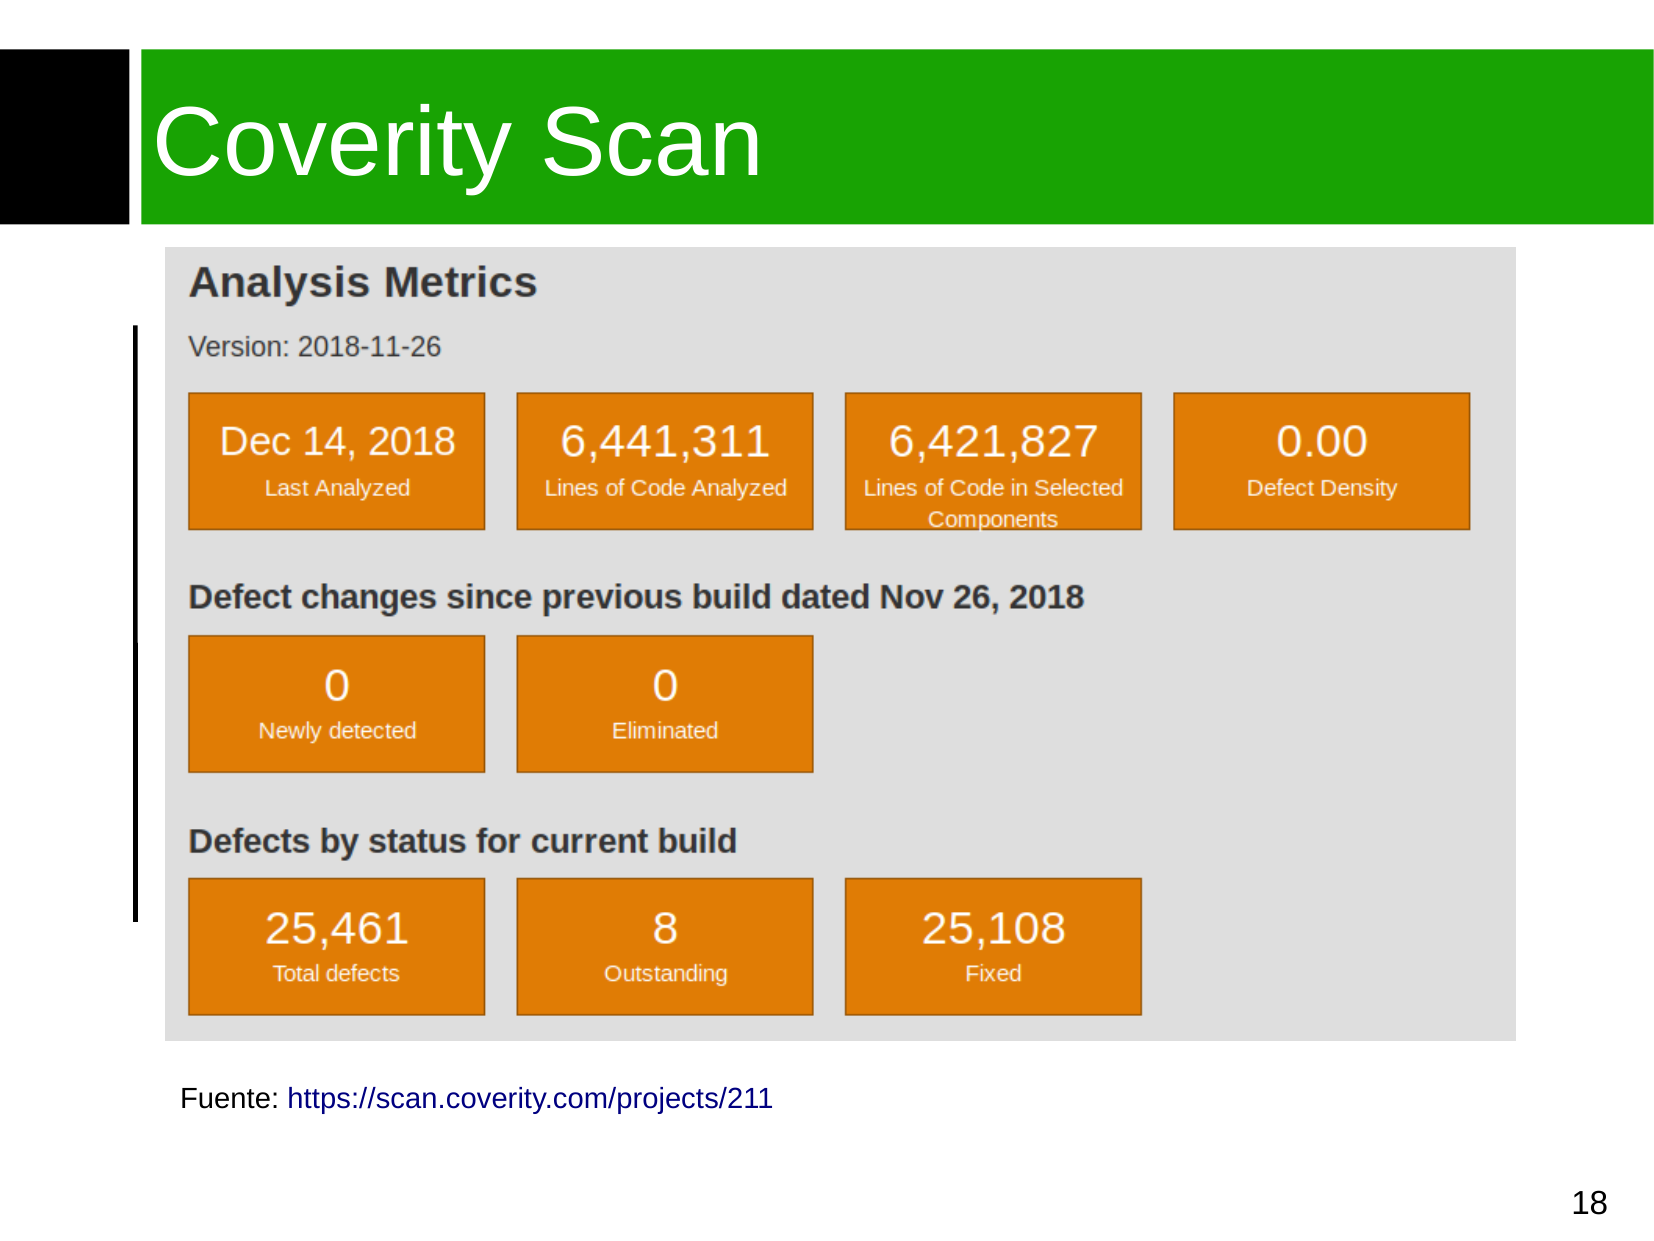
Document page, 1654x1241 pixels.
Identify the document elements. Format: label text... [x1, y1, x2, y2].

picture [165, 247, 1516, 1041]
title Coverity Scan [152, 72, 1654, 211]
text_box Fuente: https://scan.coverity.com/projects/211 [165, 1074, 1312, 1123]
